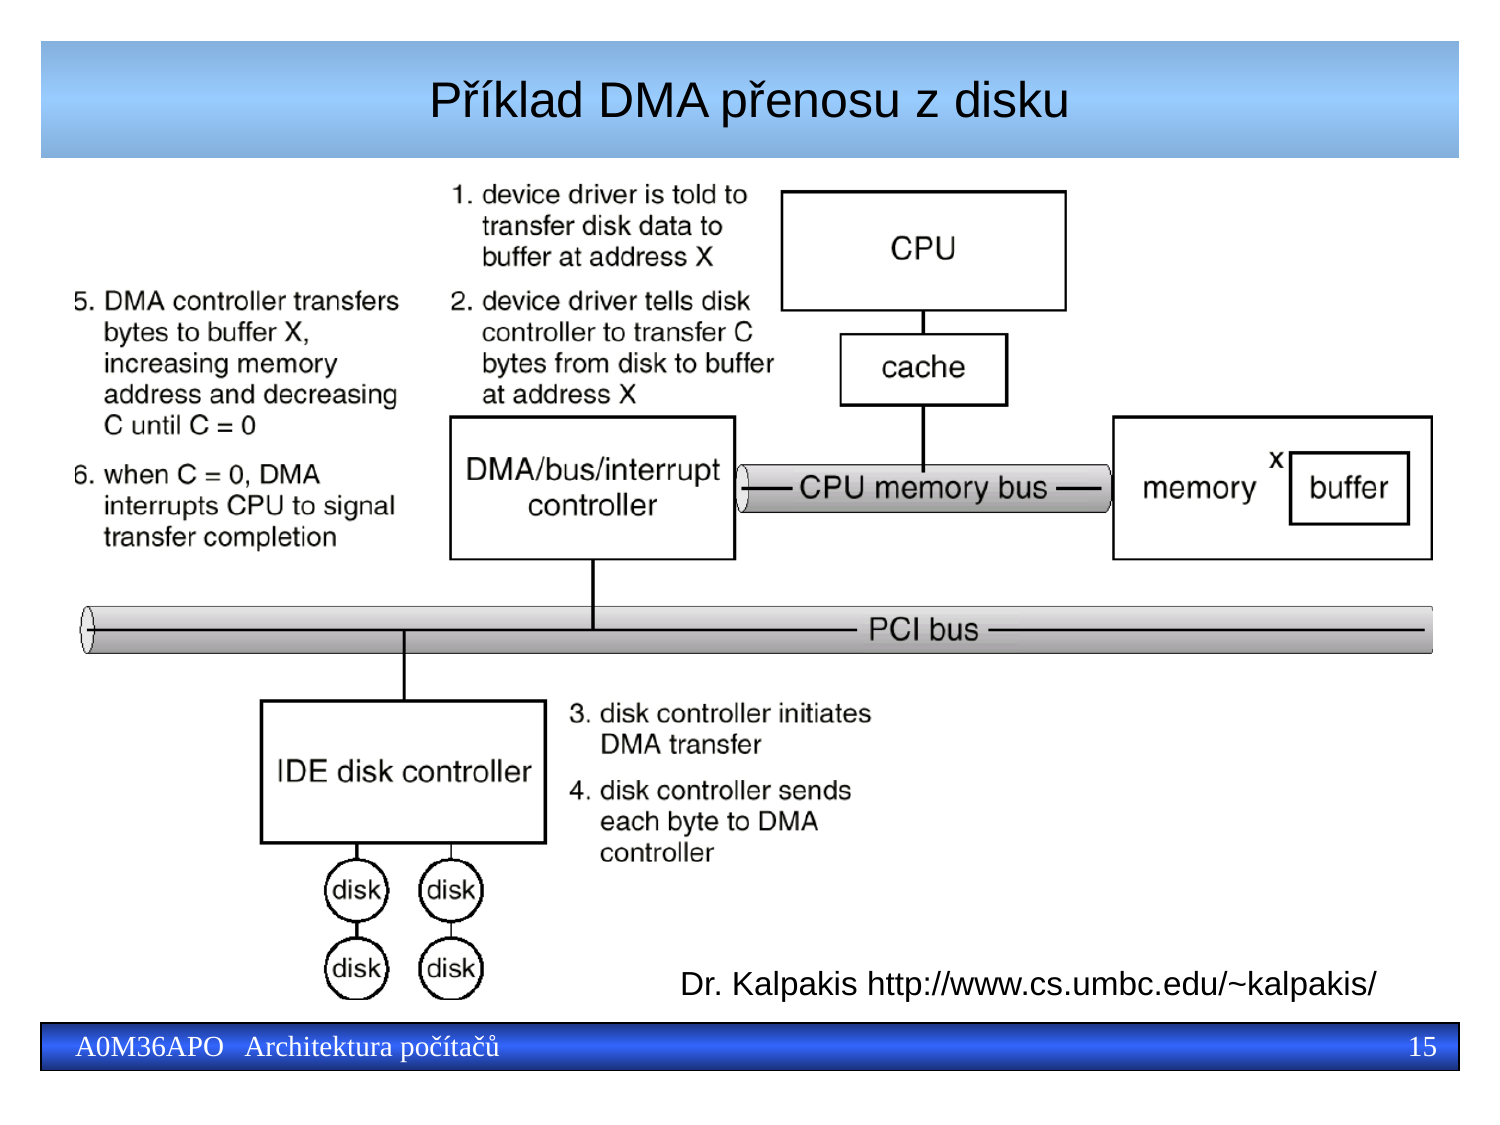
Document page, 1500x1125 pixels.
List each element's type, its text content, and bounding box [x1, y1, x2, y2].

text_box Dr. Kalpakis http://www.cs.umbc.edu/~kalpakis/ [662, 954, 1450, 1013]
picture [75, 178, 1433, 1000]
title Příklad DMA přenosu z disku [41, 41, 1459, 158]
